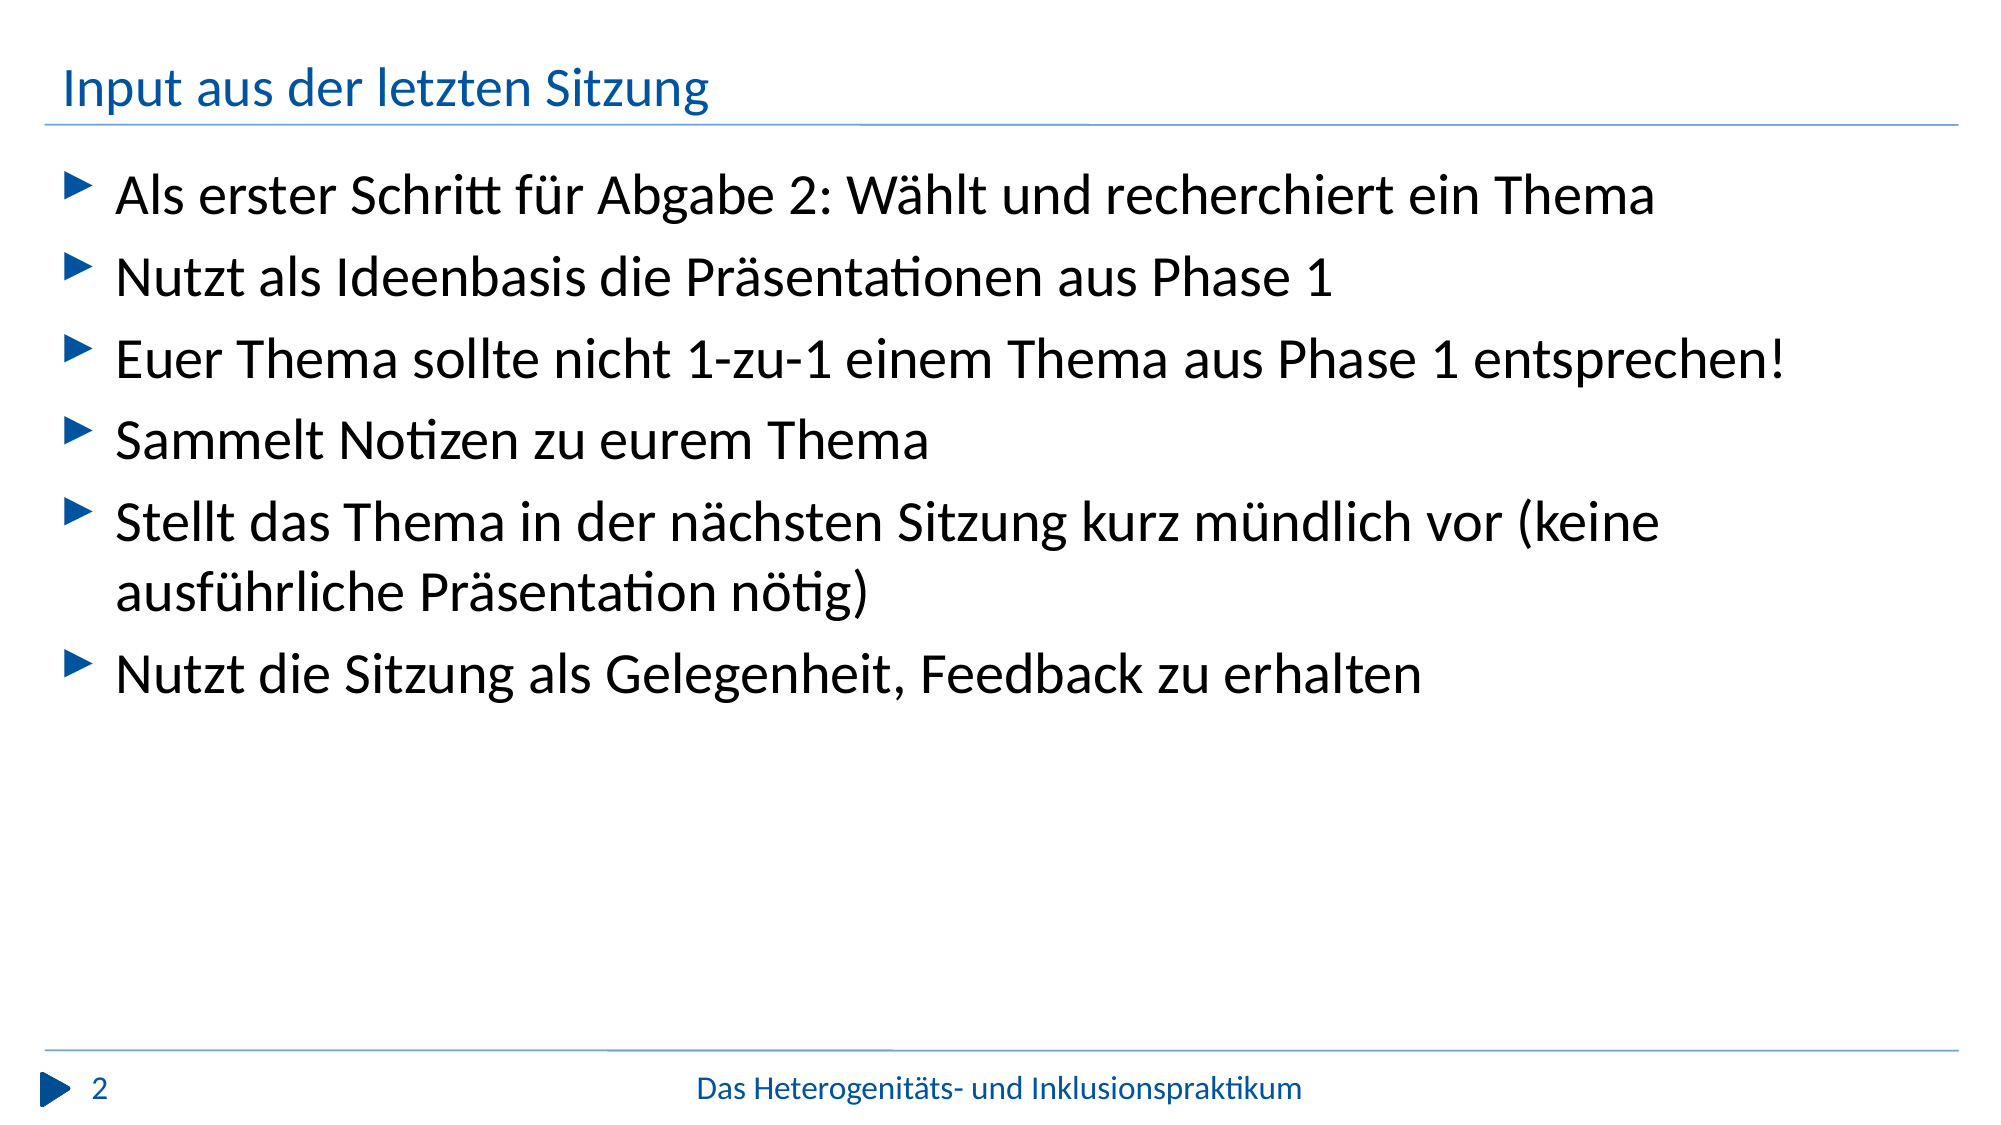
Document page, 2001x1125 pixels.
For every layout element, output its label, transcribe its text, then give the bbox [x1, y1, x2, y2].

list Als erster Schritt für Abgabe 2: Wählt und recherchiert ein Thema Nutzt als Ideenbasis die Präsentationen aus Phase 1 Euer Thema sollte nicht 1-zu-1 einem Thema aus Phase 1 entsprechen! Sammelt Notizen zu eurem Thema Stellt das Thema in der nächsten Sitzung kurz mündlich vor (keine ausführliche Präsentation nötig) Nutzt die Sitzung als Gelegenheit, Feedback zu erhalten [44, 149, 1959, 1035]
title Input aus der letzten Sitzung [47, 42, 1959, 125]
footer Das Heterogenitäts- und Inklusionspraktikum [488, 1058, 1512, 1119]
